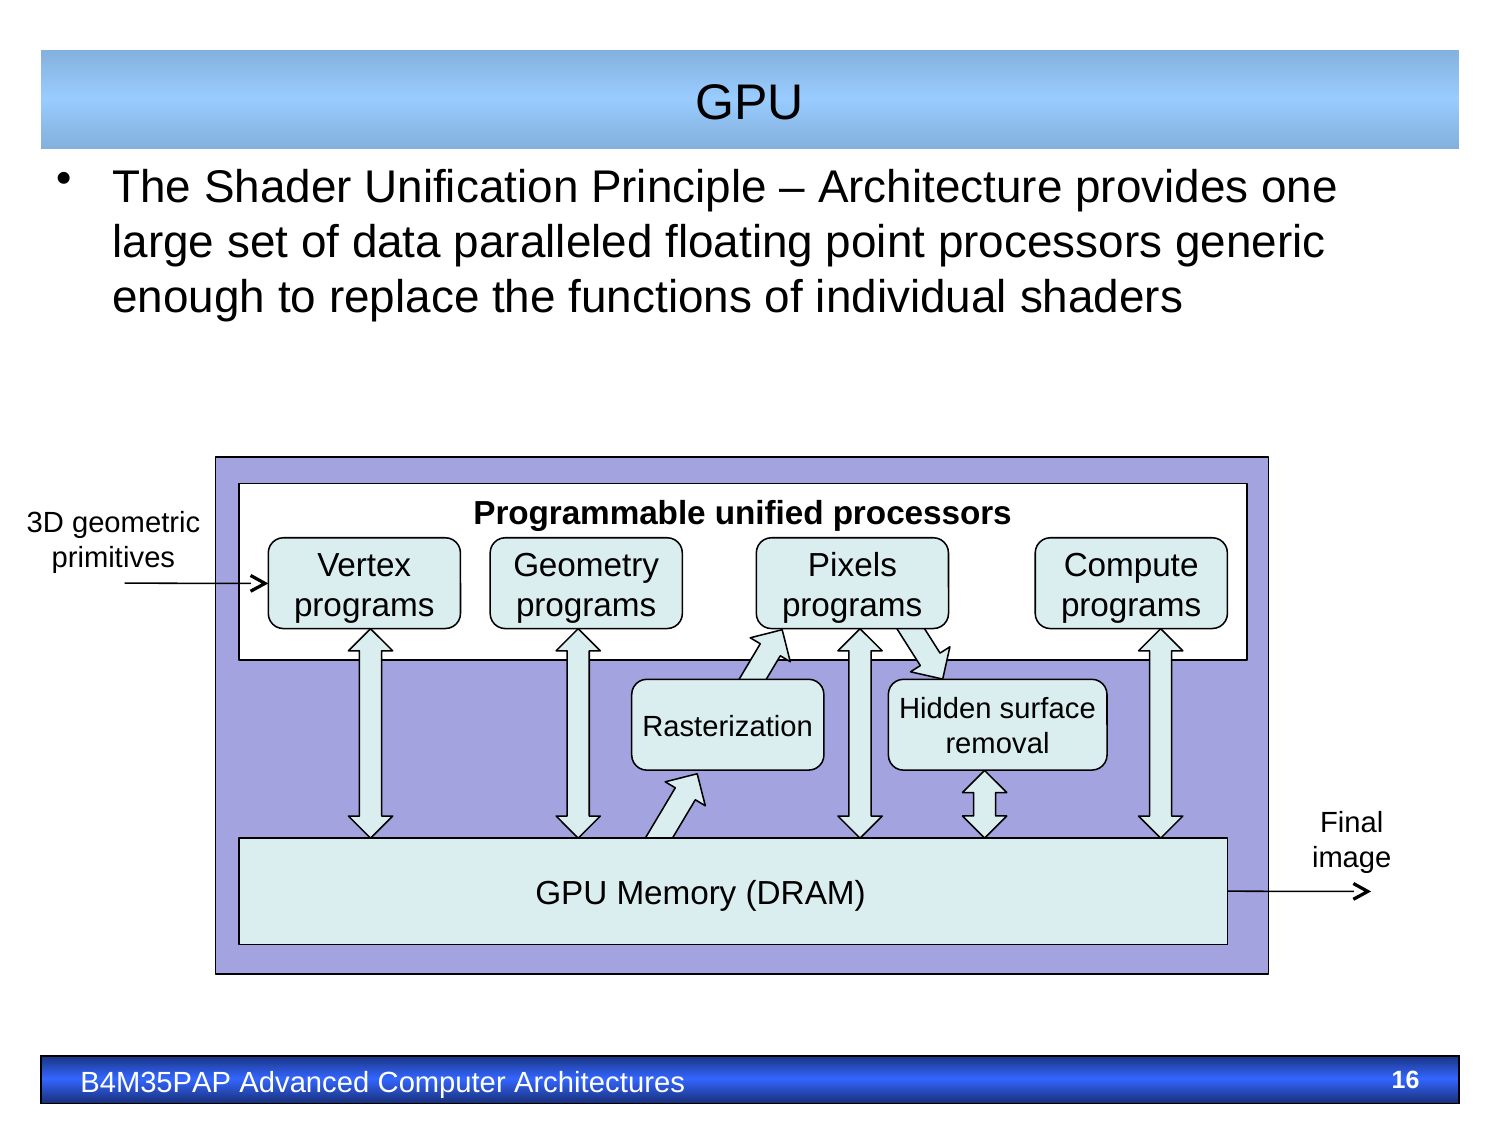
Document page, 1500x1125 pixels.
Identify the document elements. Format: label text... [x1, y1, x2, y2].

text_box Programmable unified processors [783, 629, 858, 661]
text_box Programmable unified processors [238, 584, 369, 661]
text_box [215, 456, 1372, 974]
text_box Programmable unified processors [862, 629, 916, 661]
list The Shader Unification Principle – Architecture provides one large set of data paralleled floating point processors generic enough to replace the functions of individual shaders [41, 148, 1459, 976]
text_box Programmable unified processors [238, 483, 1247, 661]
text_box Geometry programs [490, 537, 683, 629]
text_box Vertex programs [268, 537, 461, 629]
text_box 3D geometric primitives [0, 492, 228, 584]
text_box Pixels programs [756, 537, 949, 629]
text_box Final image [1268, 792, 1436, 884]
text_box GPU Memory (DRAM) [239, 838, 1228, 945]
text_box Compute programs [1035, 537, 1228, 629]
text_box Hidden surface removal [888, 679, 1108, 771]
title GPU [41, 50, 1459, 148]
text_box Rasterization [631, 679, 824, 771]
